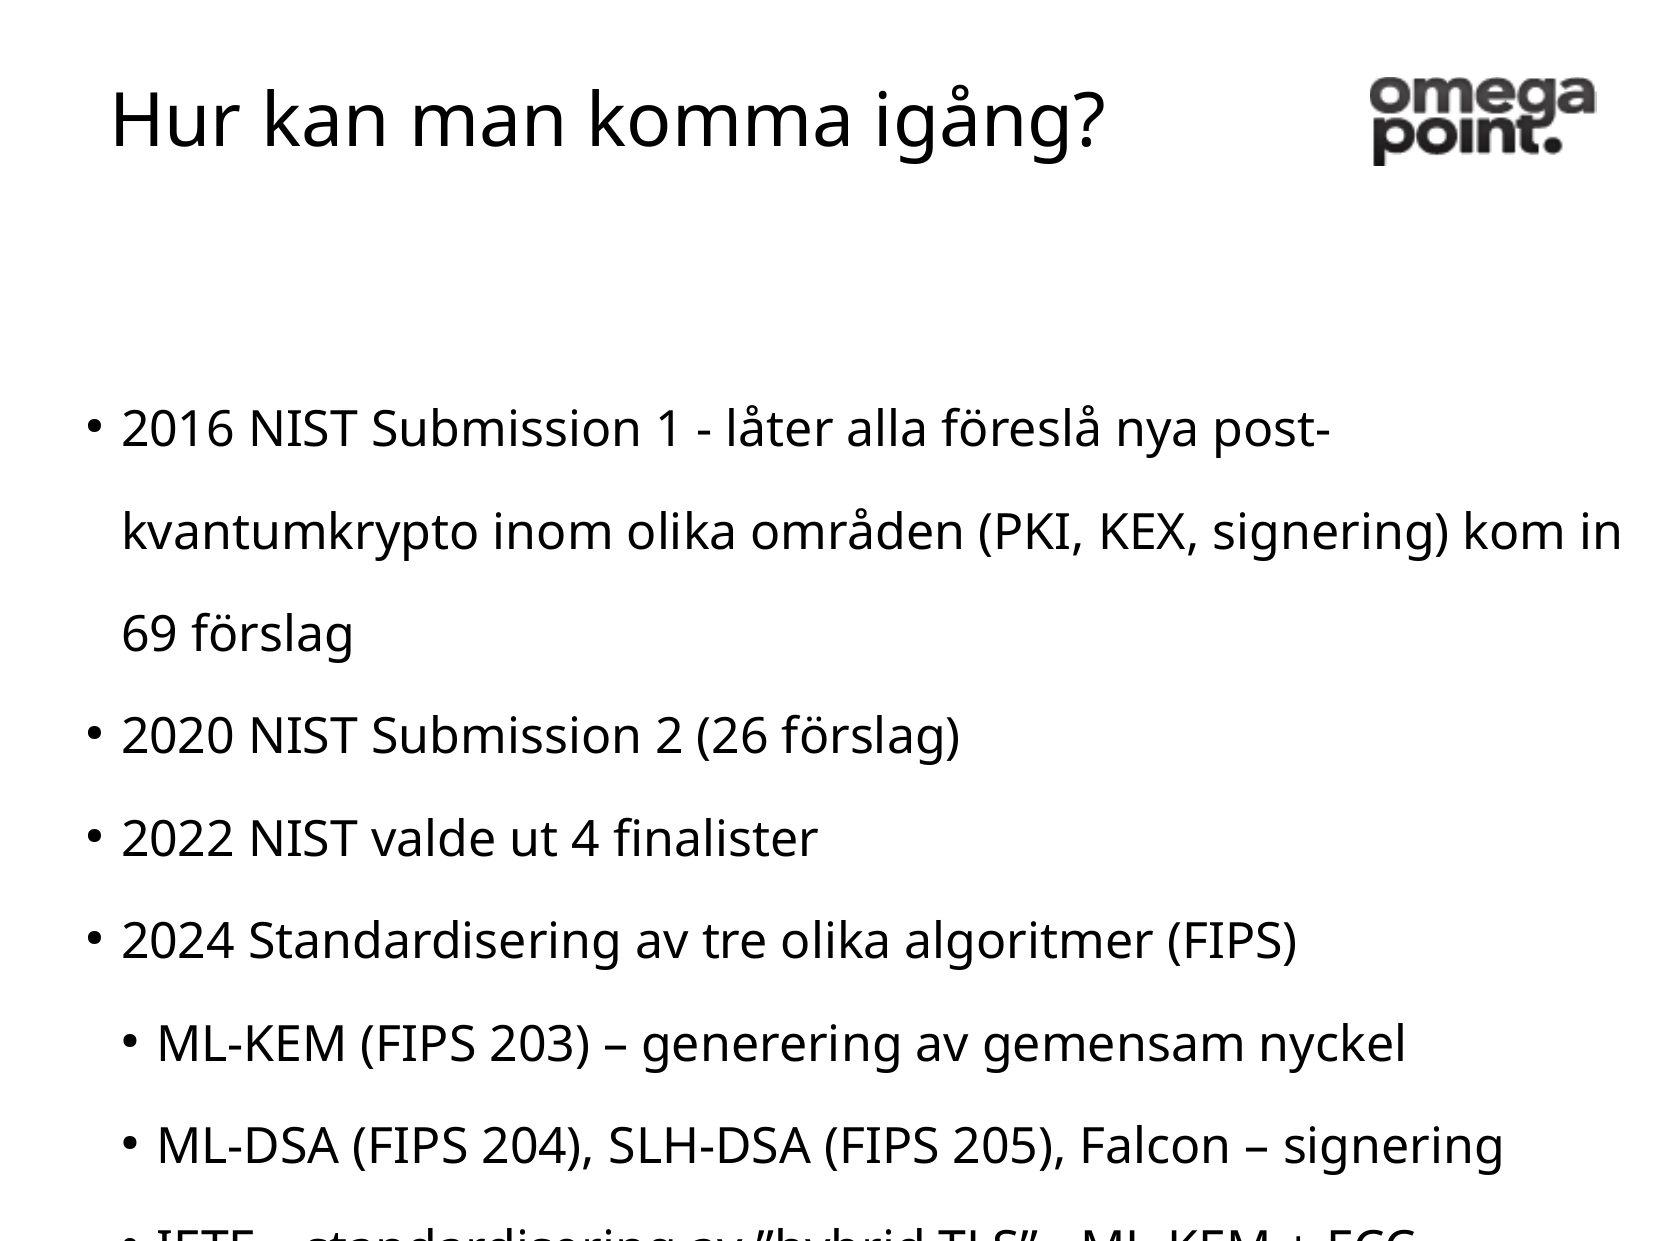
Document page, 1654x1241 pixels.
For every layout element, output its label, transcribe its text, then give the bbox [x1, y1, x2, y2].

text_box Hur kan man komma igång? [94, 59, 1219, 261]
text_box 2016 NIST Submission 1 - låter alla föreslå nya post-kvantumkrypto inom olika områden (PKI, KEX, signering) kom in 69 förslag 2020 NIST Submission 2 (26 förslag) 2022 NIST valde ut 4 finalister 2024 Standardisering av tre olika algoritmer (FIPS) ML-KEM (FIPS 203) – generering av gemensam nyckel ML-DSA (FIPS 204), SLH-DSA (FIPS 205), Falcon – signering IETF – standardisering av ”hybrid TLS”- ML-KEM + ECC 2025 En femte algorithm för generering av gemensam nyckel, HQC har valts ut (FIPS-nummer ej satt än) [70, 283, 1654, 1210]
picture [1370, 77, 1597, 166]
